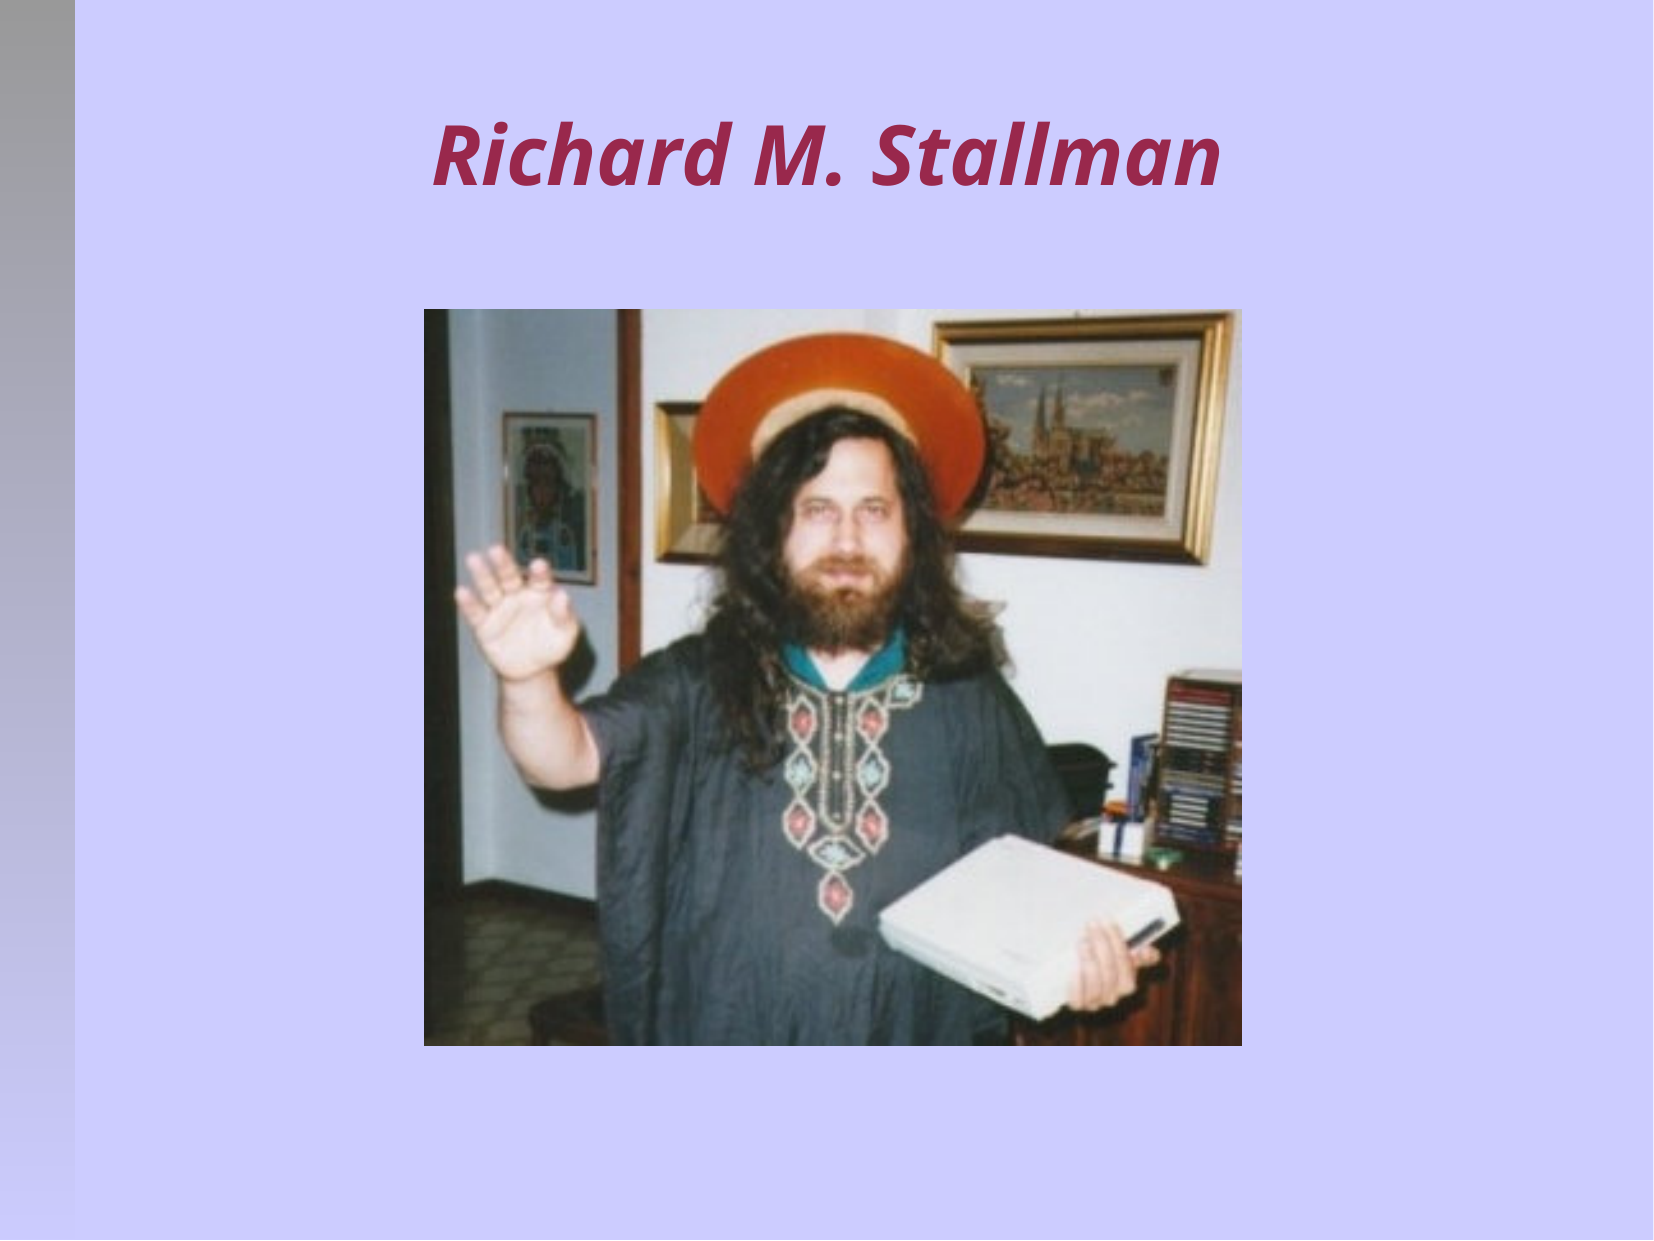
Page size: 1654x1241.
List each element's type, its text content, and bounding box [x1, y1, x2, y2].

picture [424, 309, 1242, 1046]
title Richard M. Stallman [121, 49, 1534, 257]
